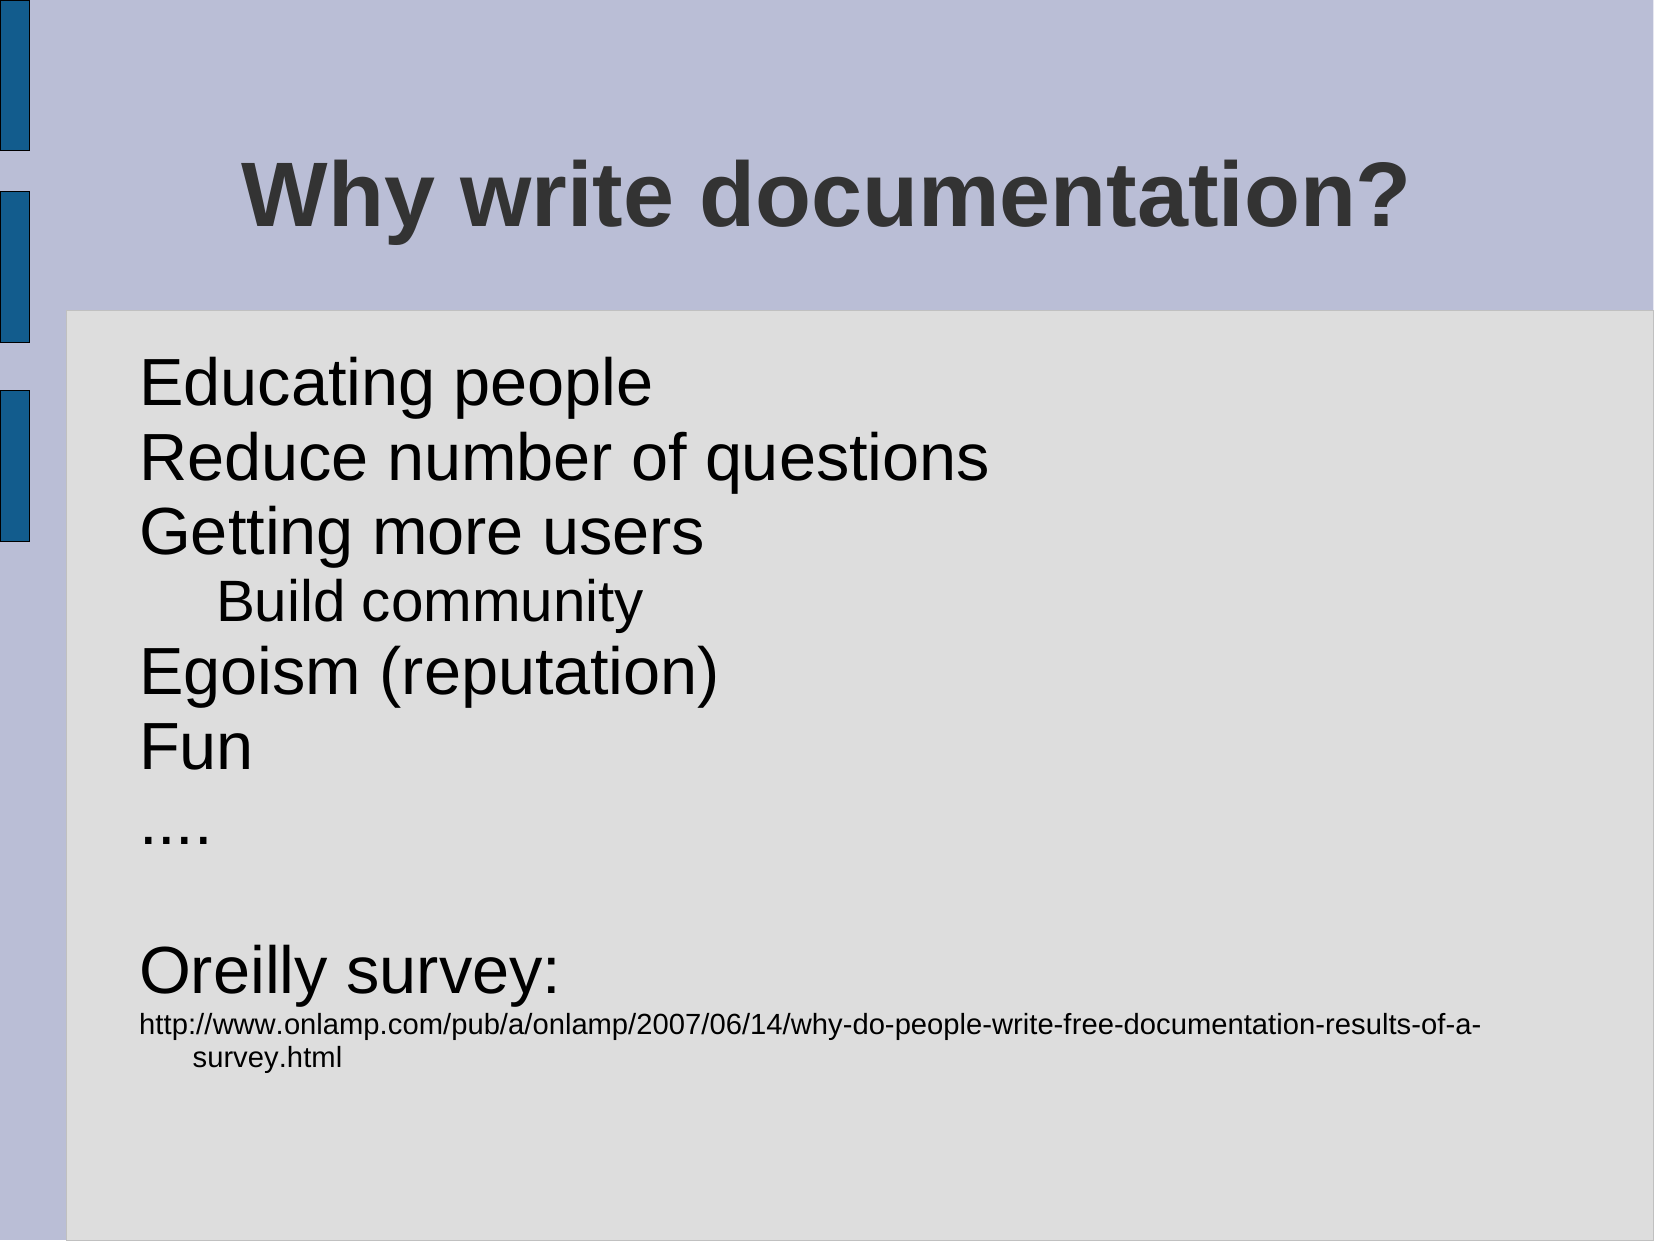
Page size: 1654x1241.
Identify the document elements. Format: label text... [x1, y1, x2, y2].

list Educating people Reduce number of questions Getting more users Build community Egoism (reputation) Fun .... Oreilly survey: http://www.onlamp.com/pub/a/onlamp/2007/06/14/why-do-people-write-free-documentation-results-of-a-survey.html [121, 344, 1534, 1127]
title Why write documentation? [121, 91, 1534, 299]
